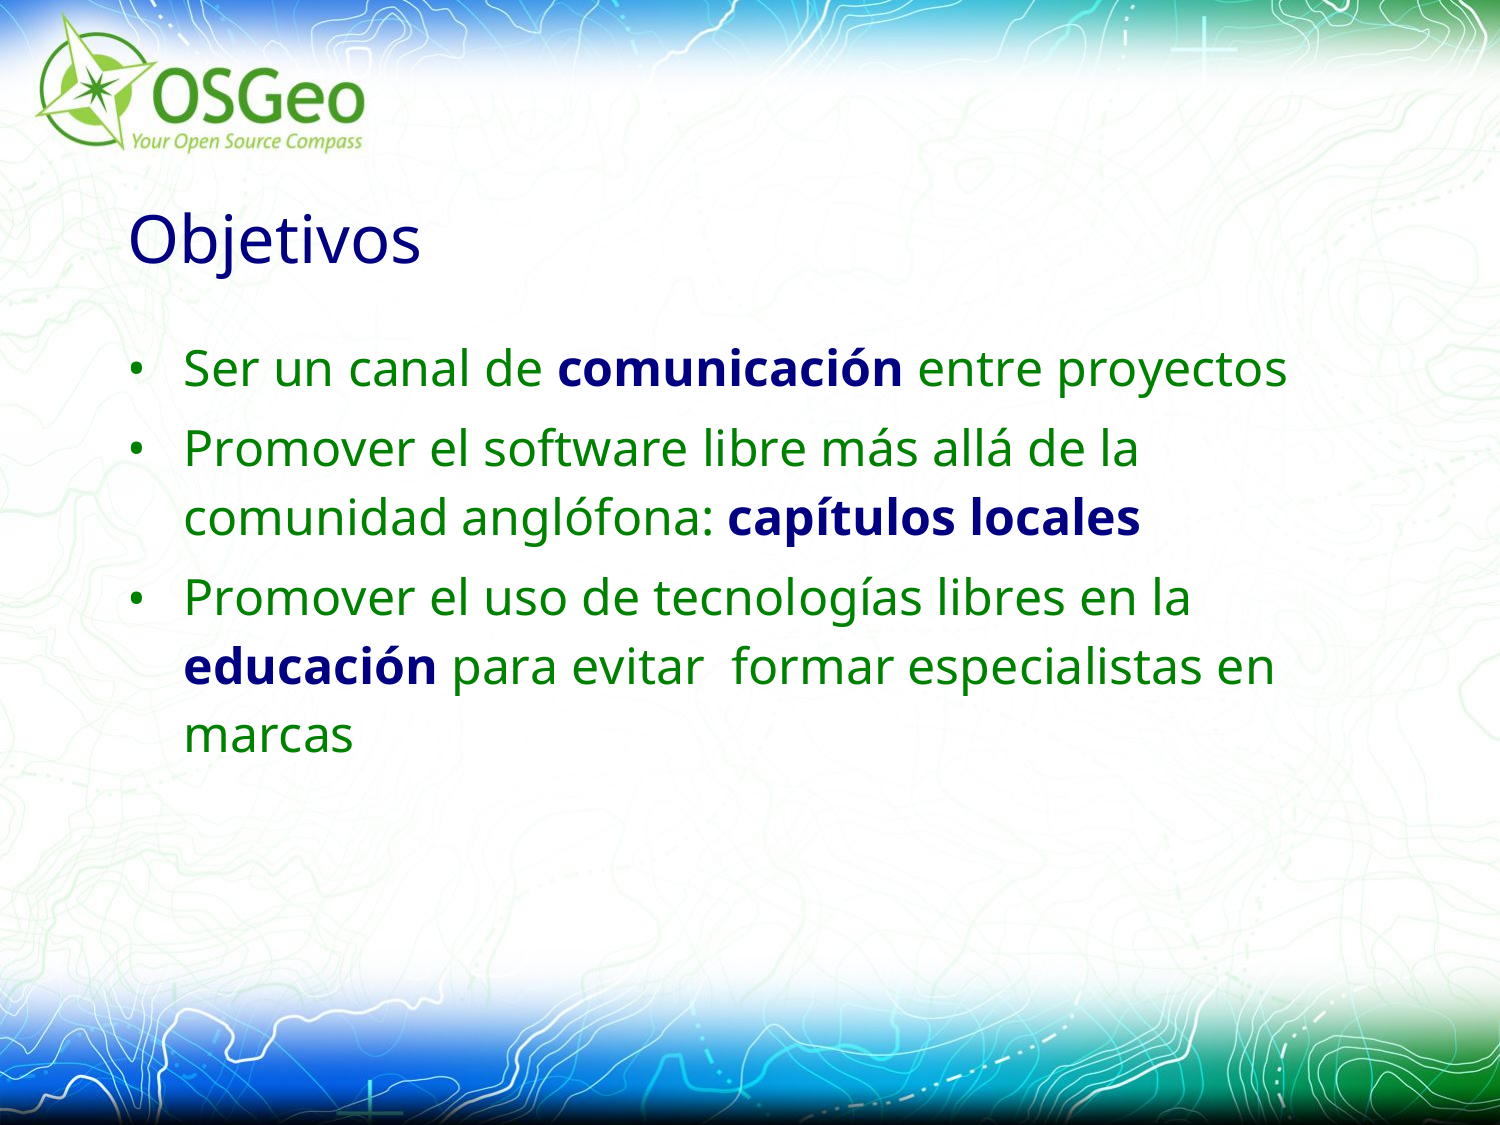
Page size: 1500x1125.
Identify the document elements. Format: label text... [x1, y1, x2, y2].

picture [0, 0, 1500, 1125]
title Objetivos [112, 187, 1388, 288]
list Ser un canal de comunicación entre proyectos Promover el software libre más allá de la comunidad anglófona: capítulos locales Promover el uso de tecnologías libres en la educación para evitar formar especialistas en marcas [112, 324, 1388, 1068]
